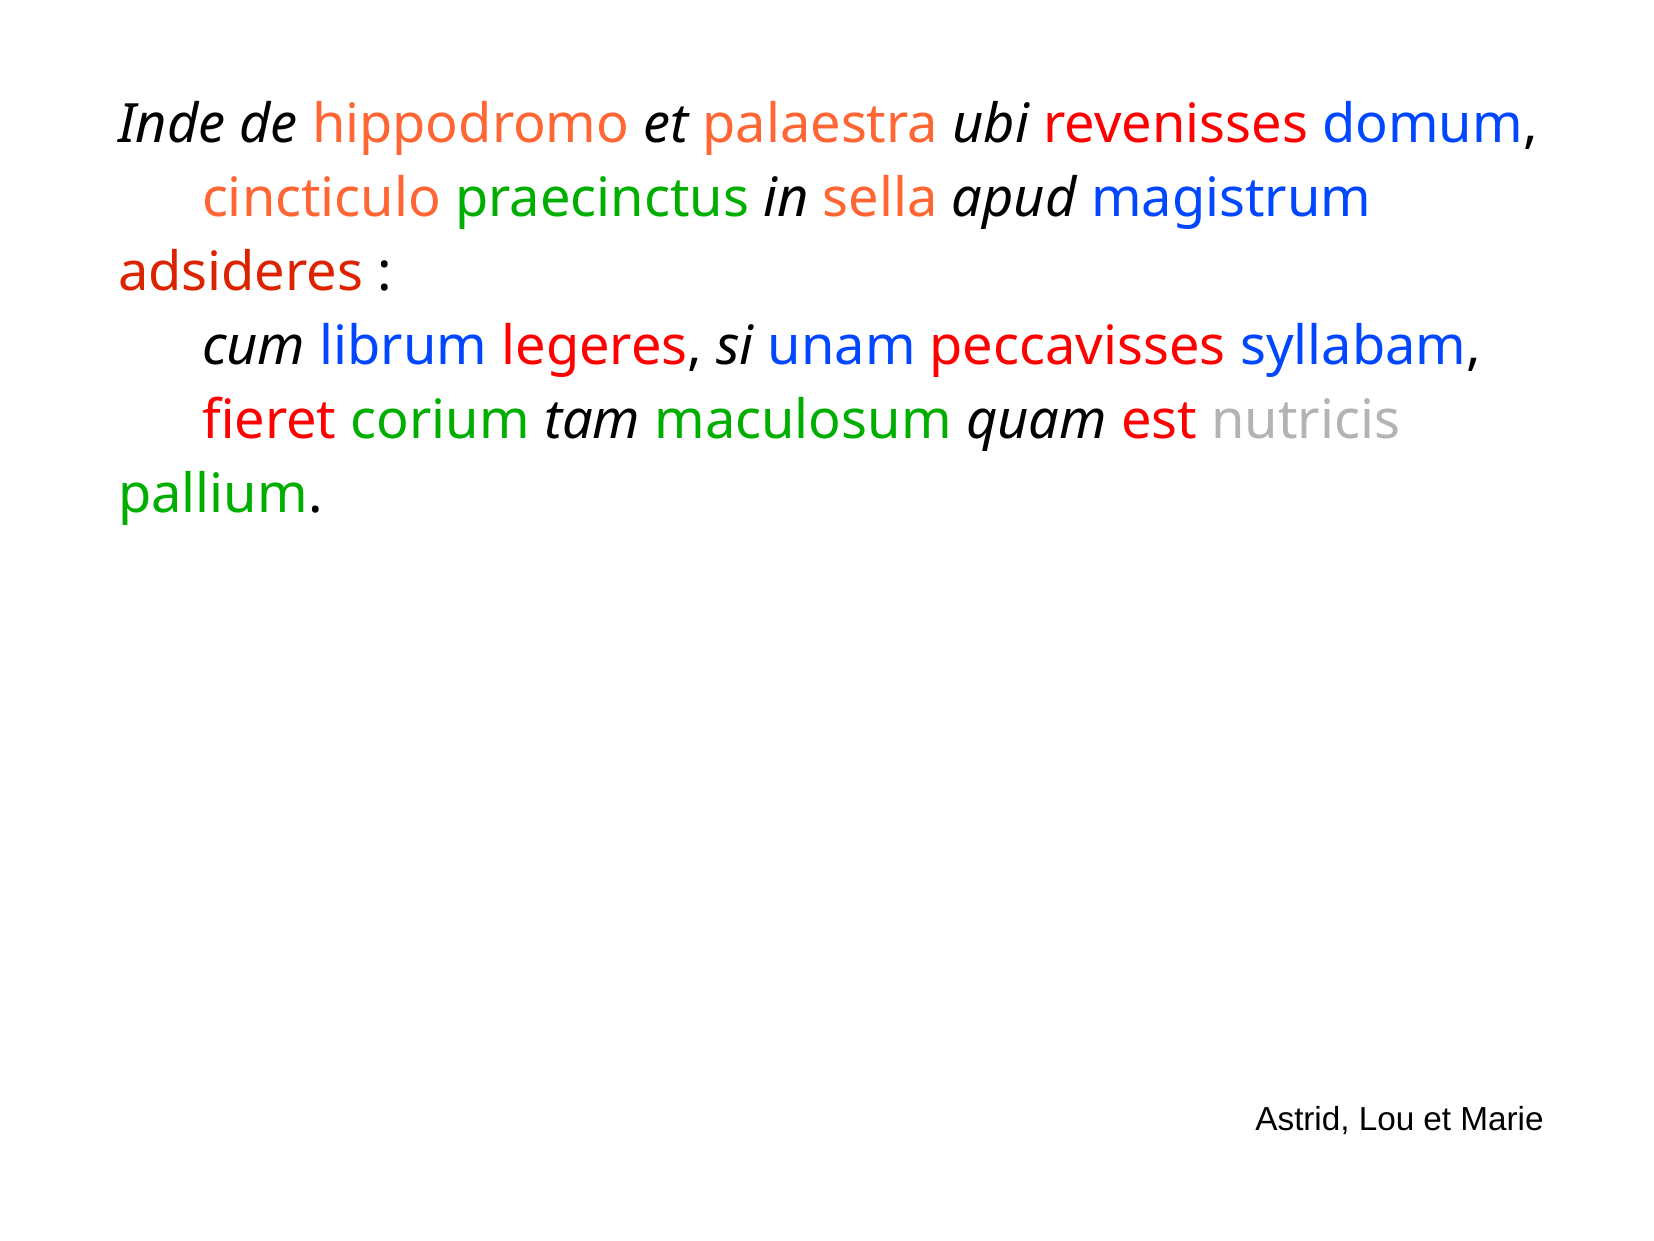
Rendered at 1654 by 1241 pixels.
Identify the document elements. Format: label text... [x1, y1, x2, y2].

text_box Astrid, Lou et Marie [1240, 1093, 1560, 1146]
list Inde de hippodromo et palaestra ubi revenisses domum, cincticulo praecinctus in sella apud magistrum adsideres : cum librum legeres, si unam peccavisses syllabam, fieret corium tam maculosum quam est nutricis pallium. [118, 84, 1607, 1111]
